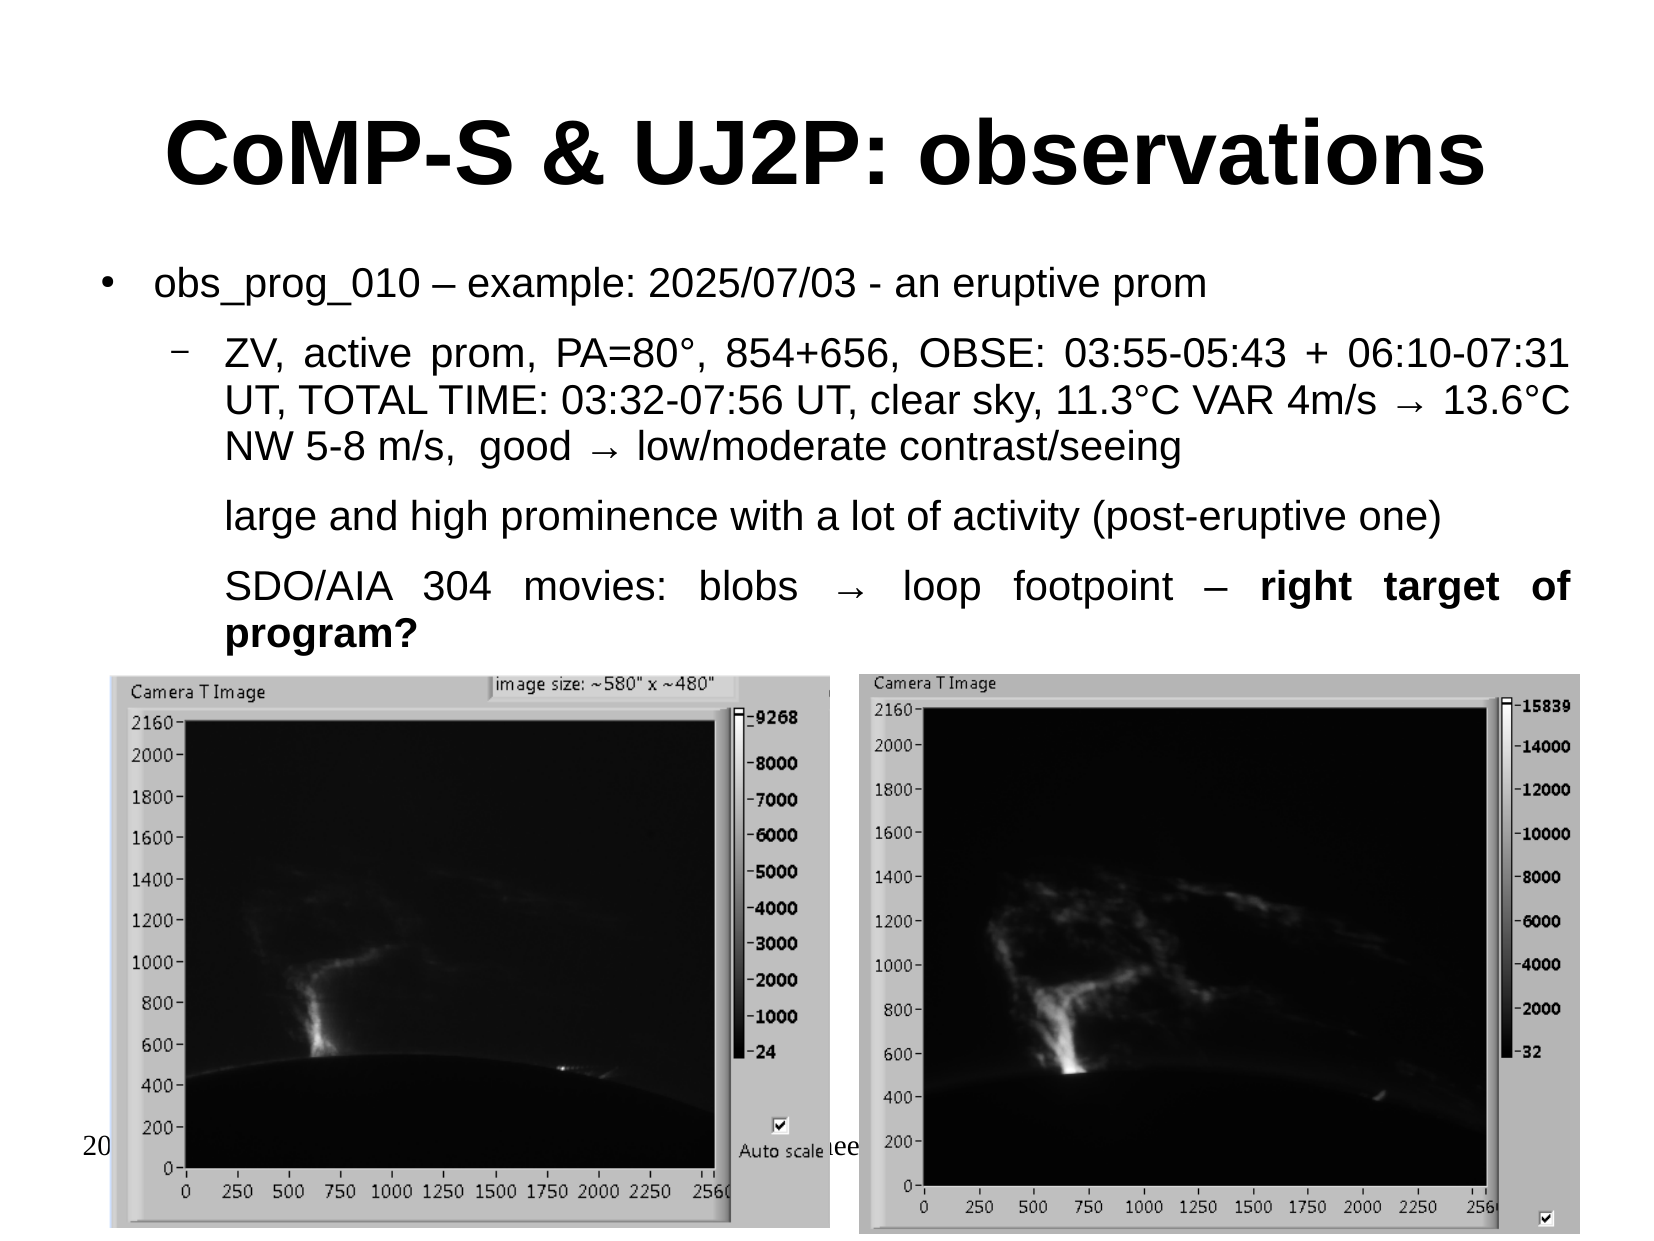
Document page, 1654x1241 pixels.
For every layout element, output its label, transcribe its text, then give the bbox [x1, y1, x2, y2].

list obs_prog_010 – example: 2025/07/03 - an eruptive prom ZV, active prom, PA=80°, 854+656, OBSE: 03:55-05:43 + 06:10-07:31 UT, TOTAL TIME: 03:32-07:56 UT, clear sky, 11.3°C VAR 4m/s → 13.6°C NW 5-8 m/s, good → low/moderate contrast/seeing large and high prominence with a lot of activity (post-eruptive one) SDO/AIA 304 movies: blobs → loop footpoint – right target of program? 854 live image 656.25 nm data acquisition image [82, 183, 1571, 1126]
picture [859, 674, 1580, 1234]
title CoMP-S & UJ2P: observations [82, 49, 1571, 183]
picture [109, 675, 830, 1228]
